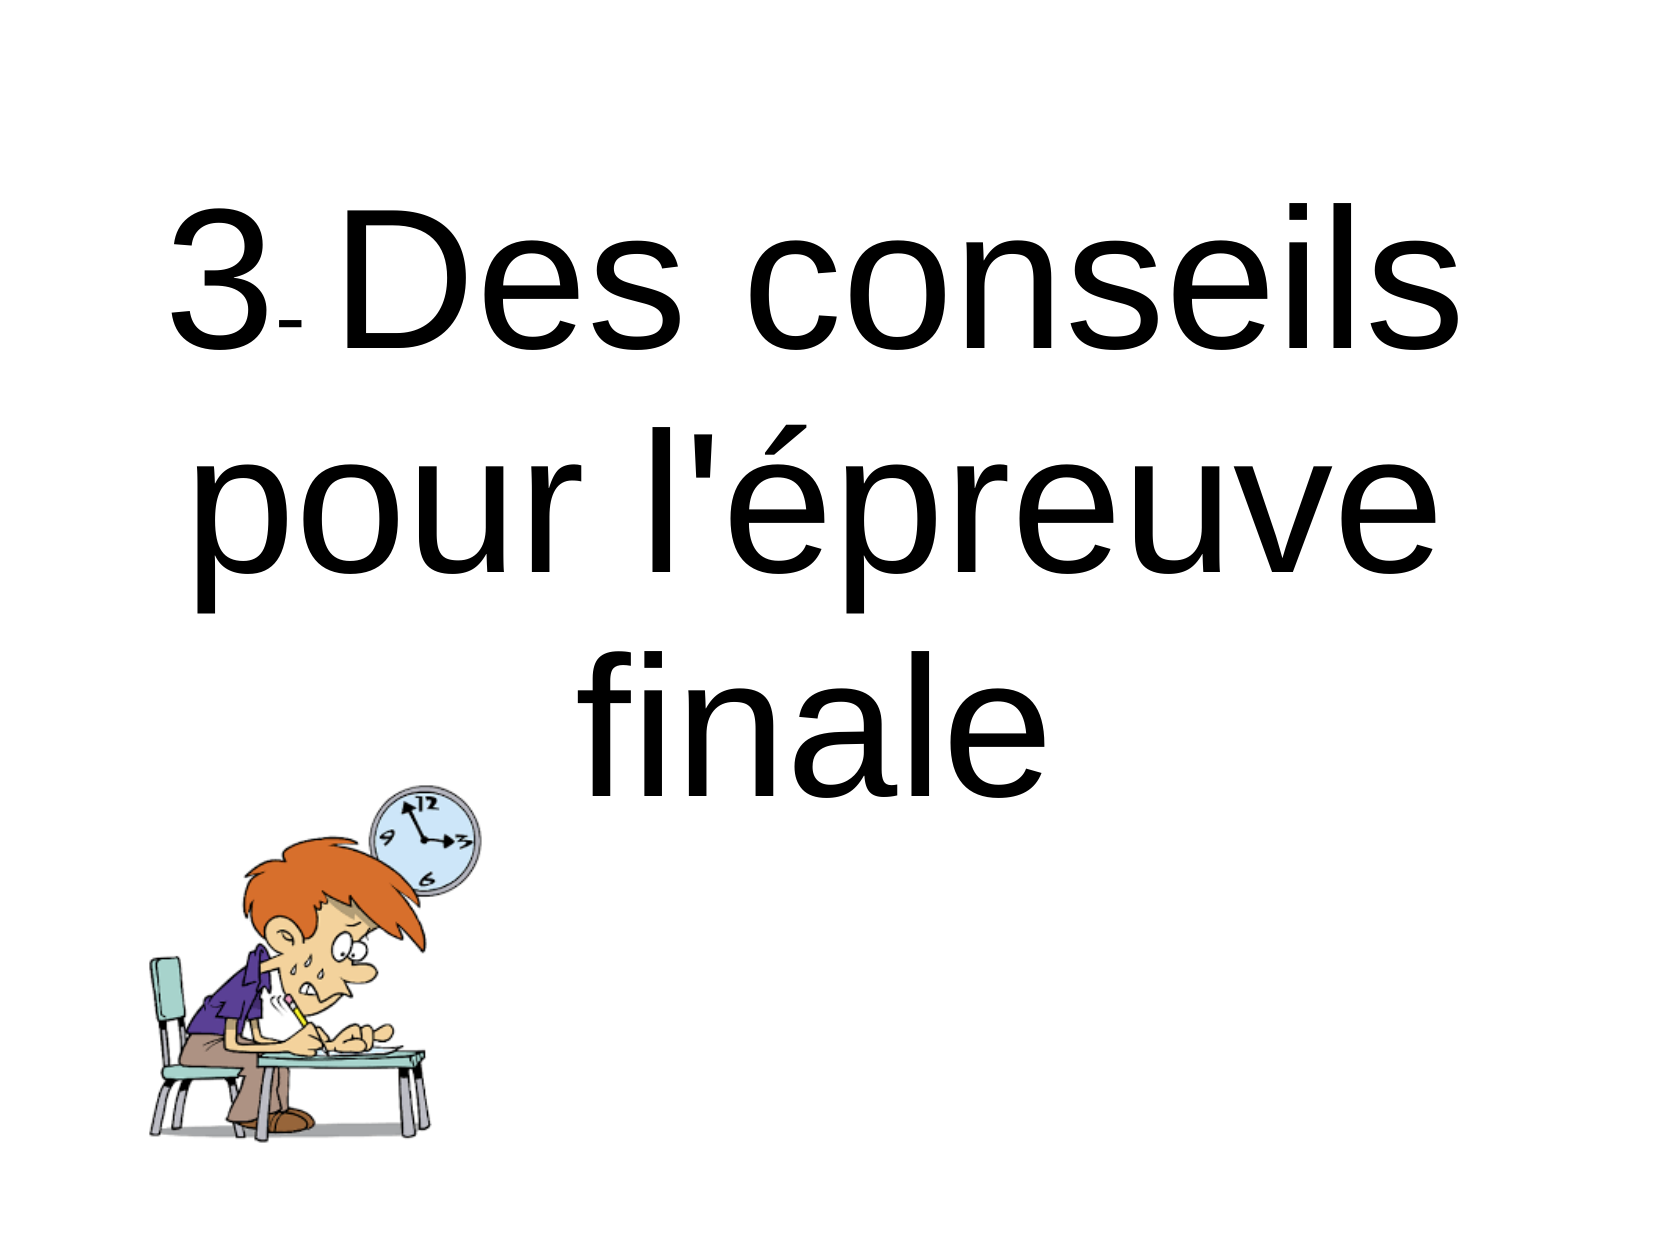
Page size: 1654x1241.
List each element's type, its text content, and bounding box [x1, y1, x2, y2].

picture [145, 781, 485, 1146]
title 3- Des conseils pour l'épreuve finale [70, 167, 1560, 839]
